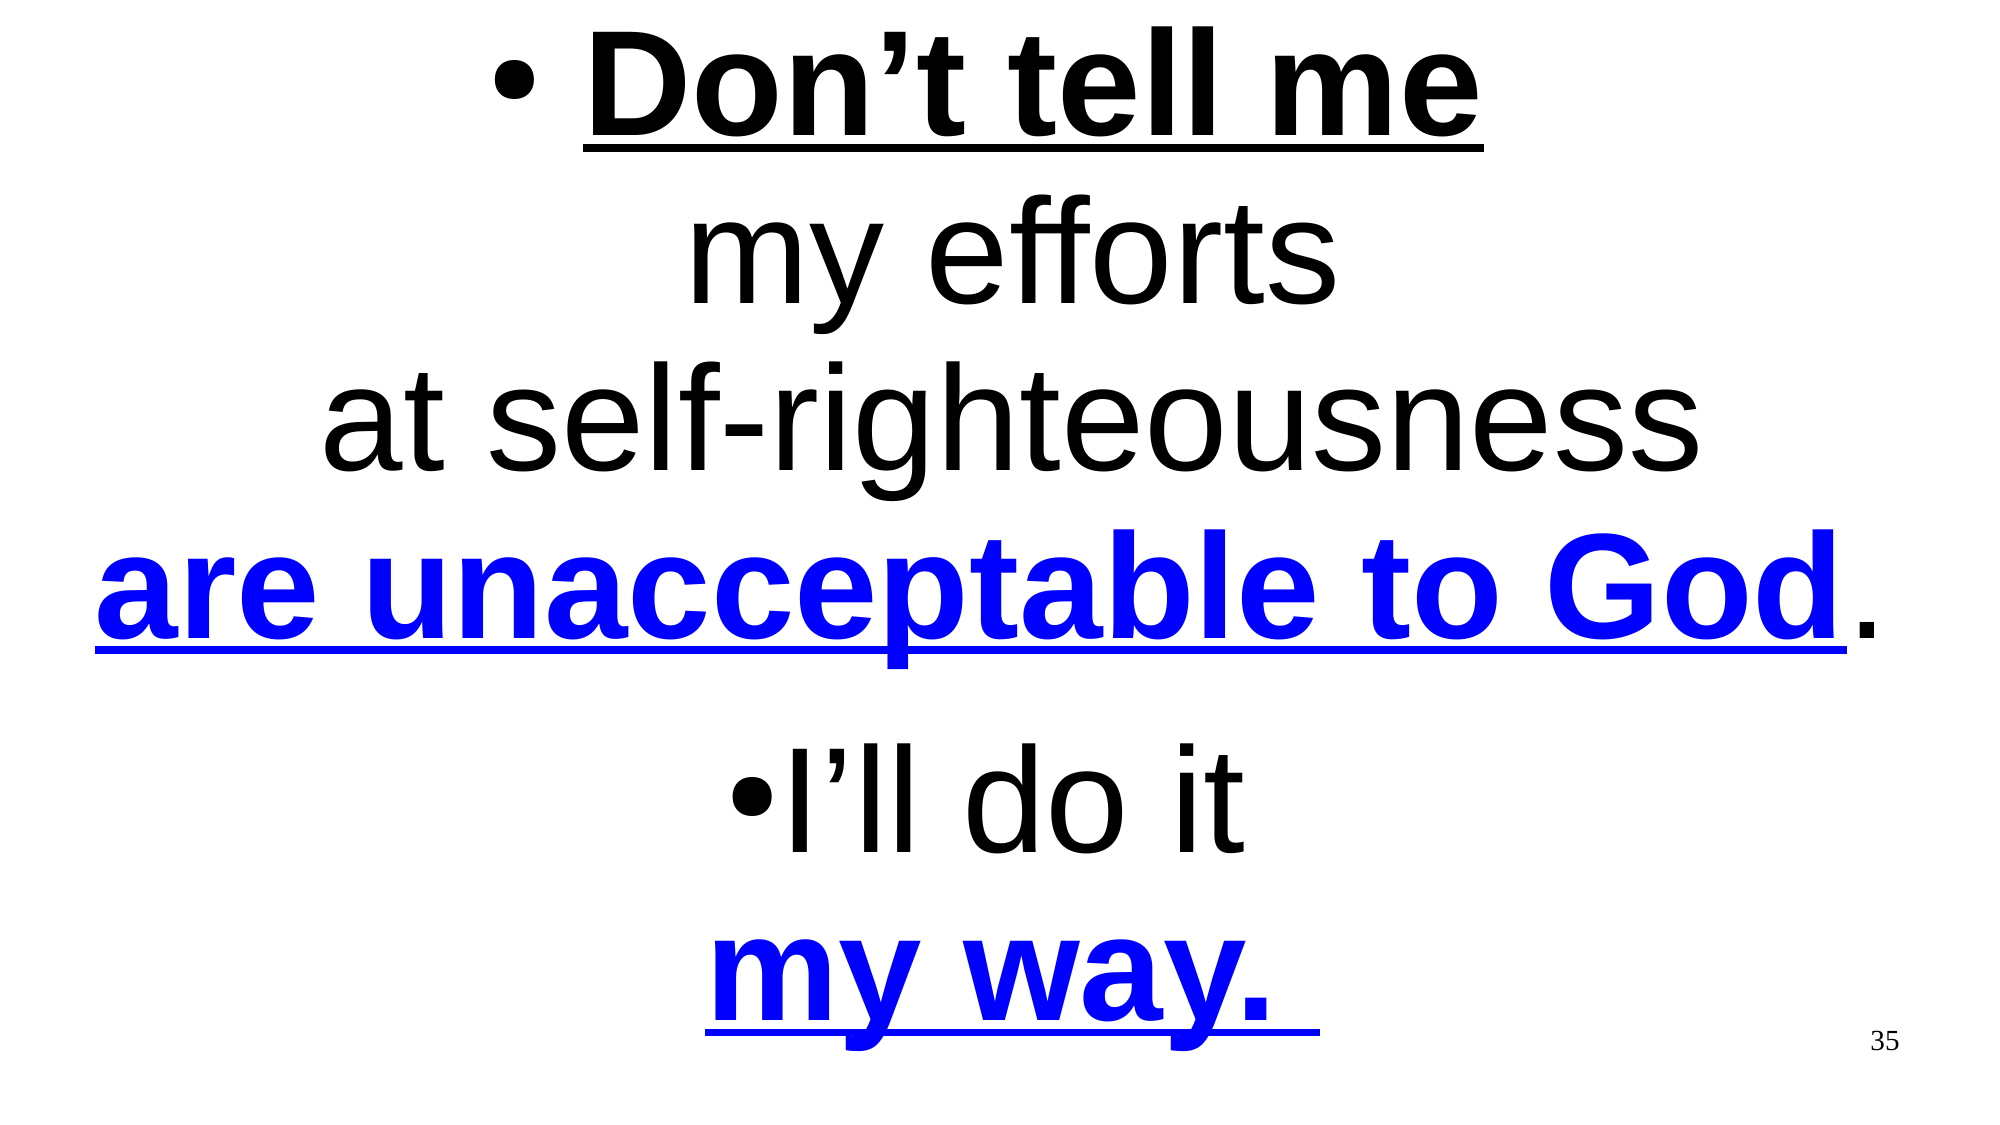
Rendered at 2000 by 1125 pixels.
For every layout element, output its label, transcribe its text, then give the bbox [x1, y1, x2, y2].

list Don’t tell me my efforts at self-righteousness are unacceptable to God. I’ll do it my way. [0, 0, 1996, 1123]
